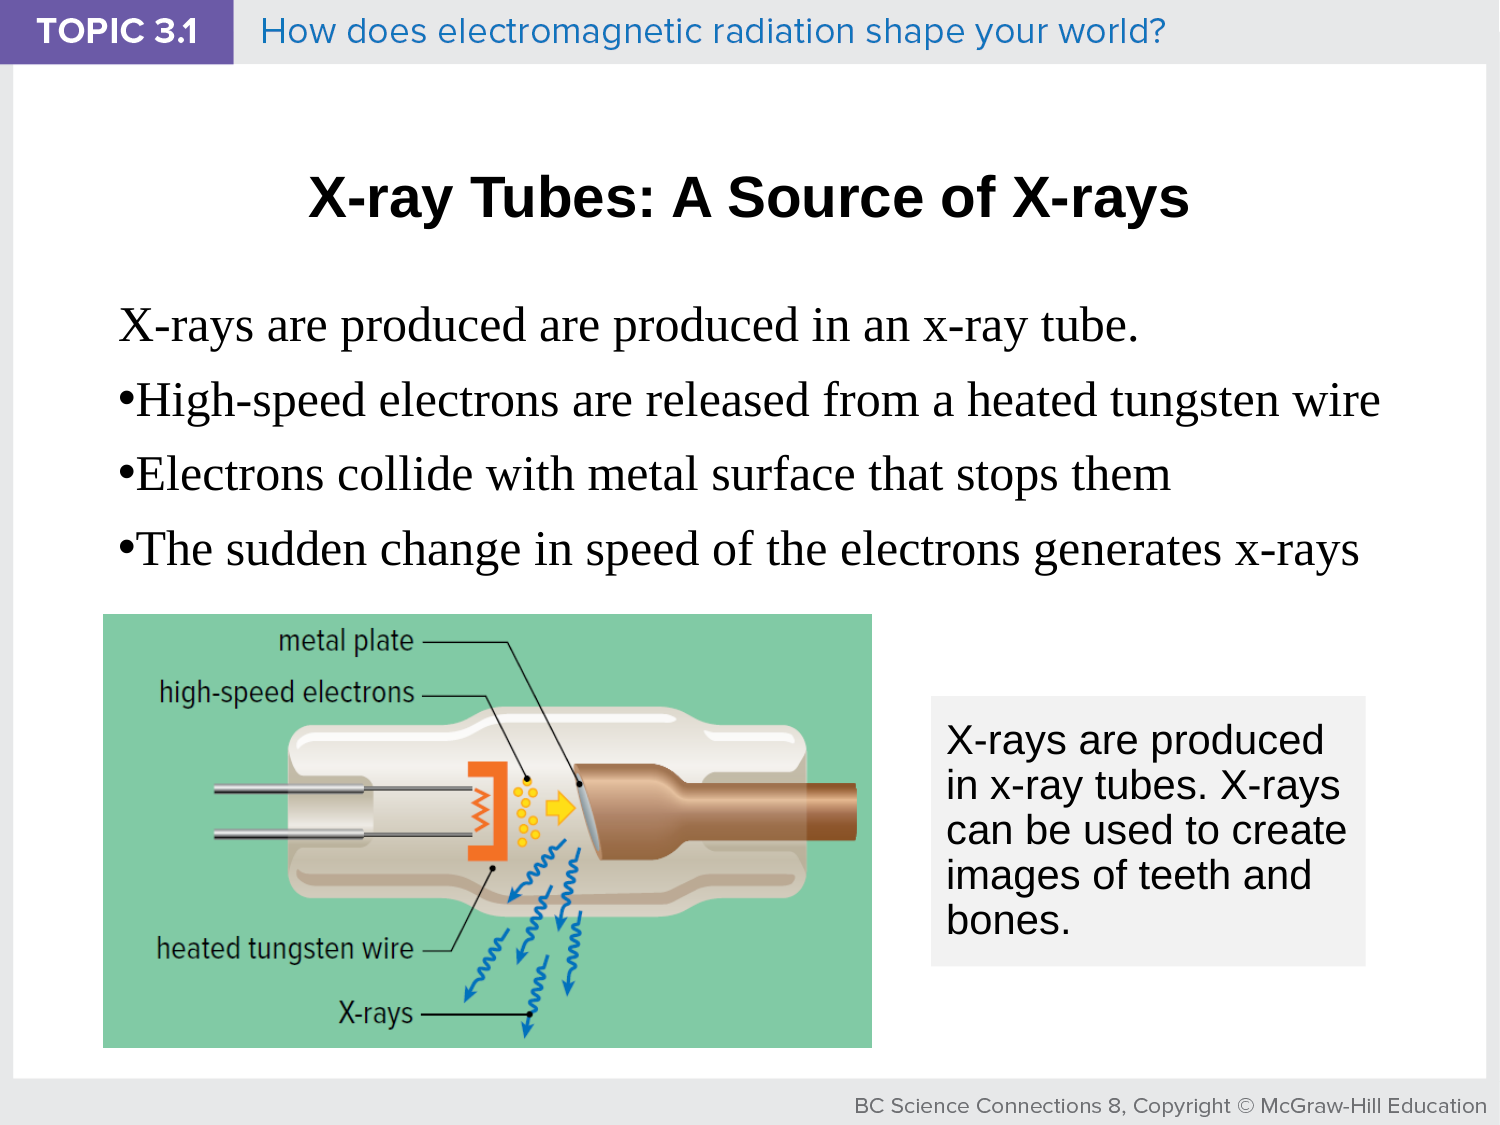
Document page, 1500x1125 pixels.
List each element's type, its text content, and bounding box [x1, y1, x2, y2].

list X-rays are produced in x-ray tubes. X-rays can be used to create images of teeth and bones. [931, 696, 1366, 967]
picture [0, 0, 1500, 1082]
list X-rays are produced are produced in an x-ray tube. High-speed electrons are released from a heated tungsten wire Electrons collide with metal surface that stops them The sudden change in speed of the electrons generates x-rays [103, 290, 1419, 1014]
title X-ray Tubes: A Source of X-rays [103, 76, 1397, 290]
